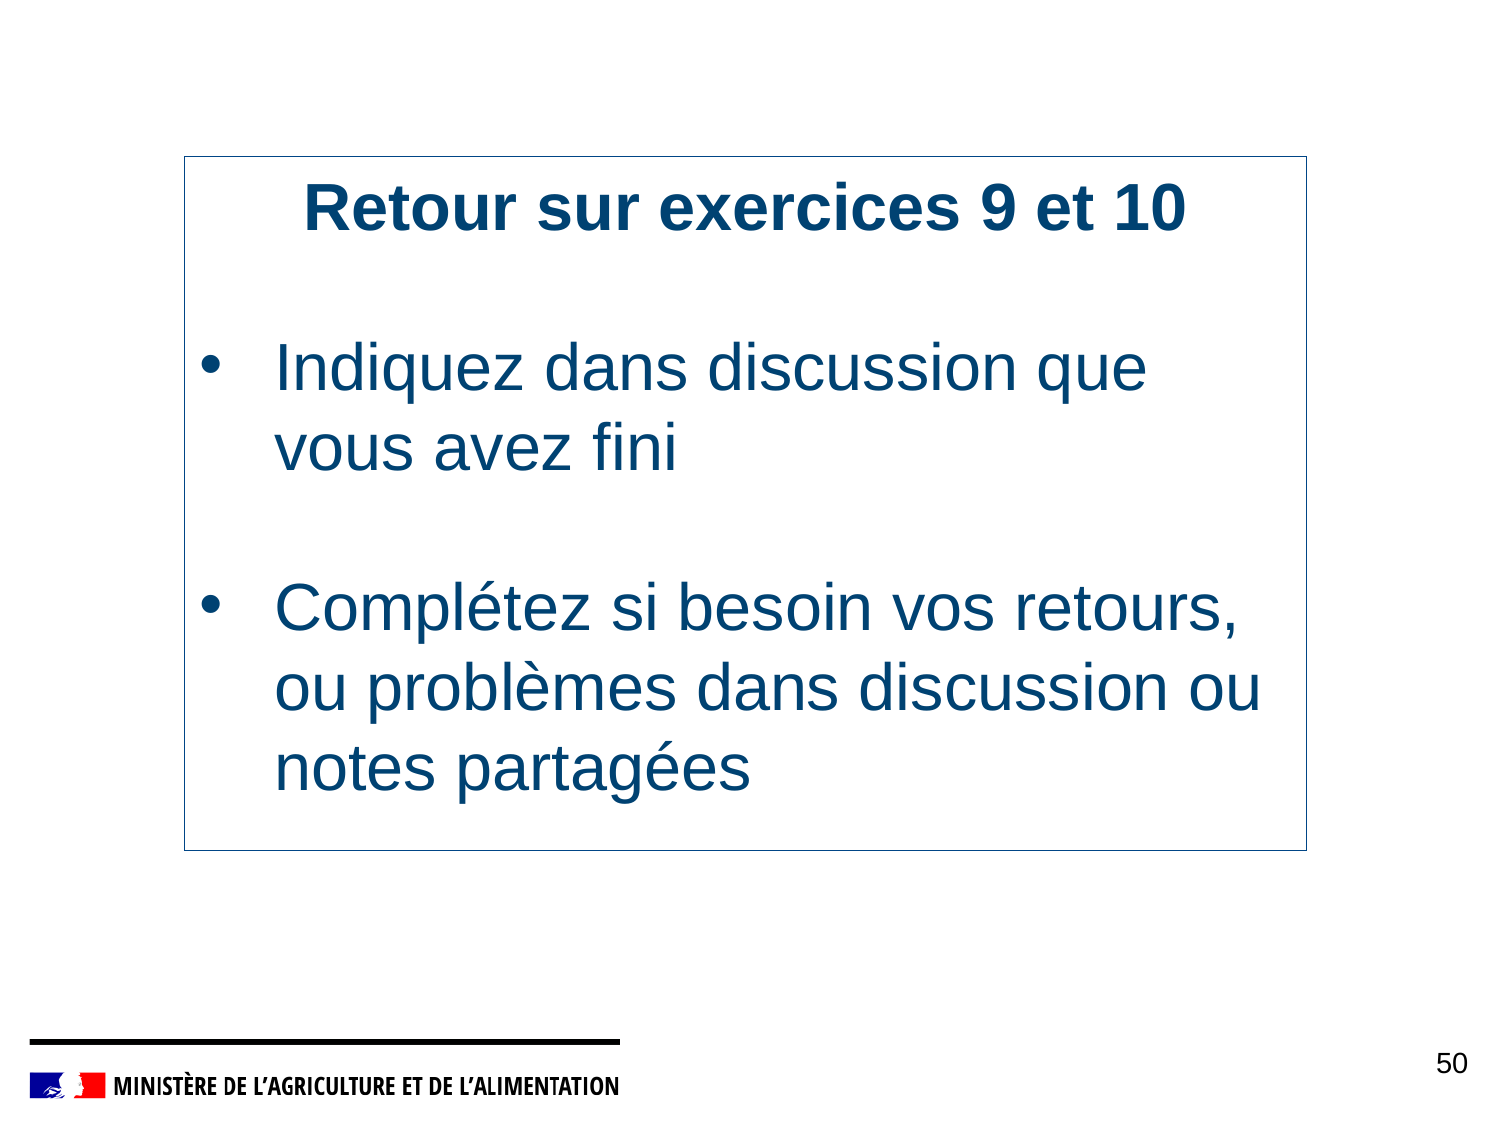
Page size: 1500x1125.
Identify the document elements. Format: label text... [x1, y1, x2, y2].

picture [29, 1039, 620, 1099]
text_box Retour sur exercices 9 et 10 Indiquez dans discussion que vous avez fini Complétez si besoin vos retours, ou problèmes dans discussion ou notes partagées [184, 156, 1307, 851]
